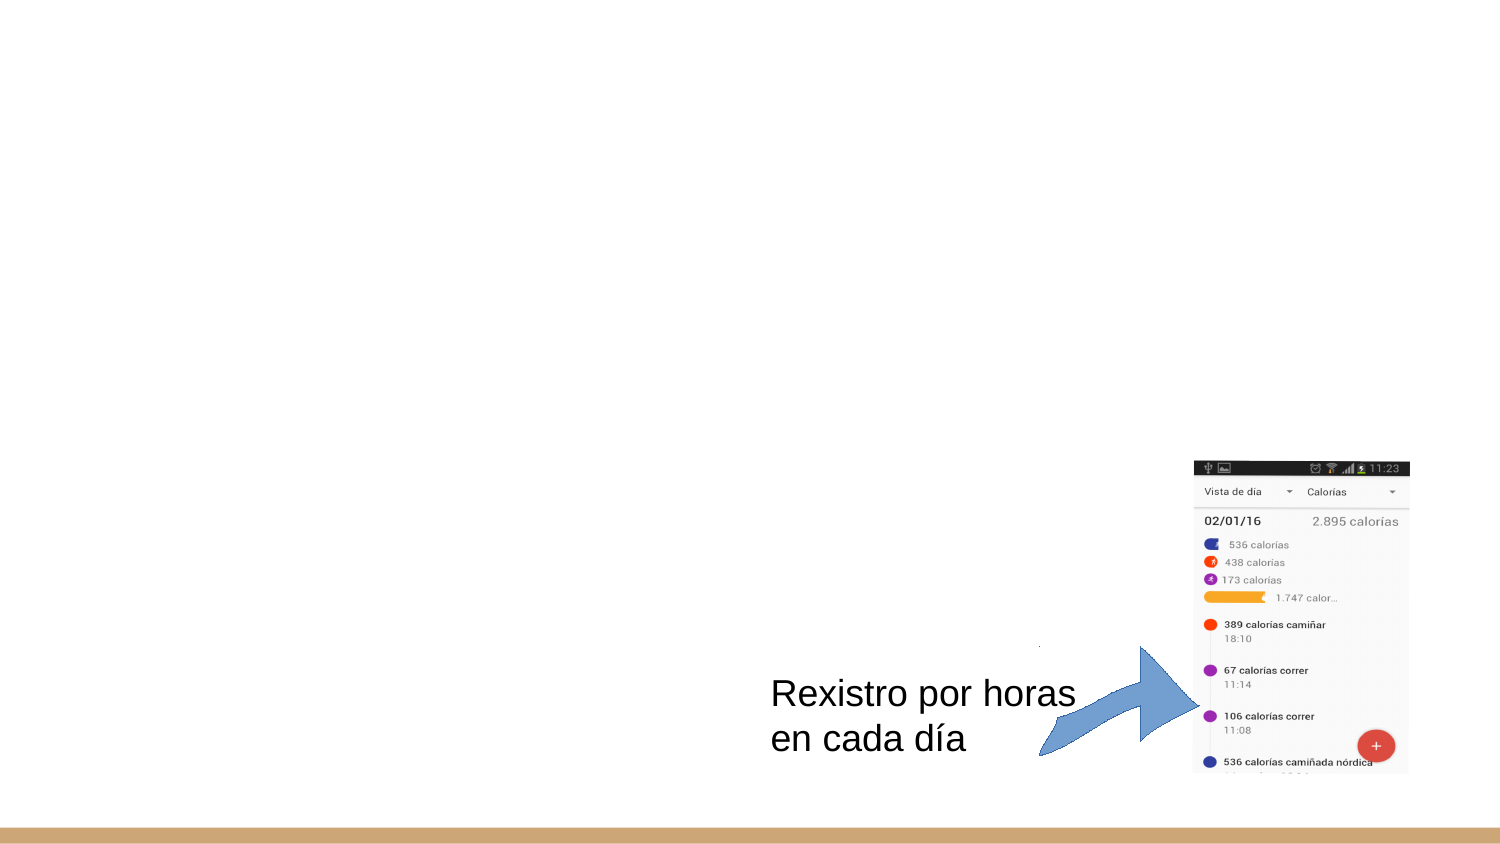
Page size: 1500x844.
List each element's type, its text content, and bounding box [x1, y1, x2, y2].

text_box [1039, 646, 1200, 756]
picture [1192, 460, 1410, 774]
text_box Rexistro por horas en cada día [755, 661, 1111, 761]
